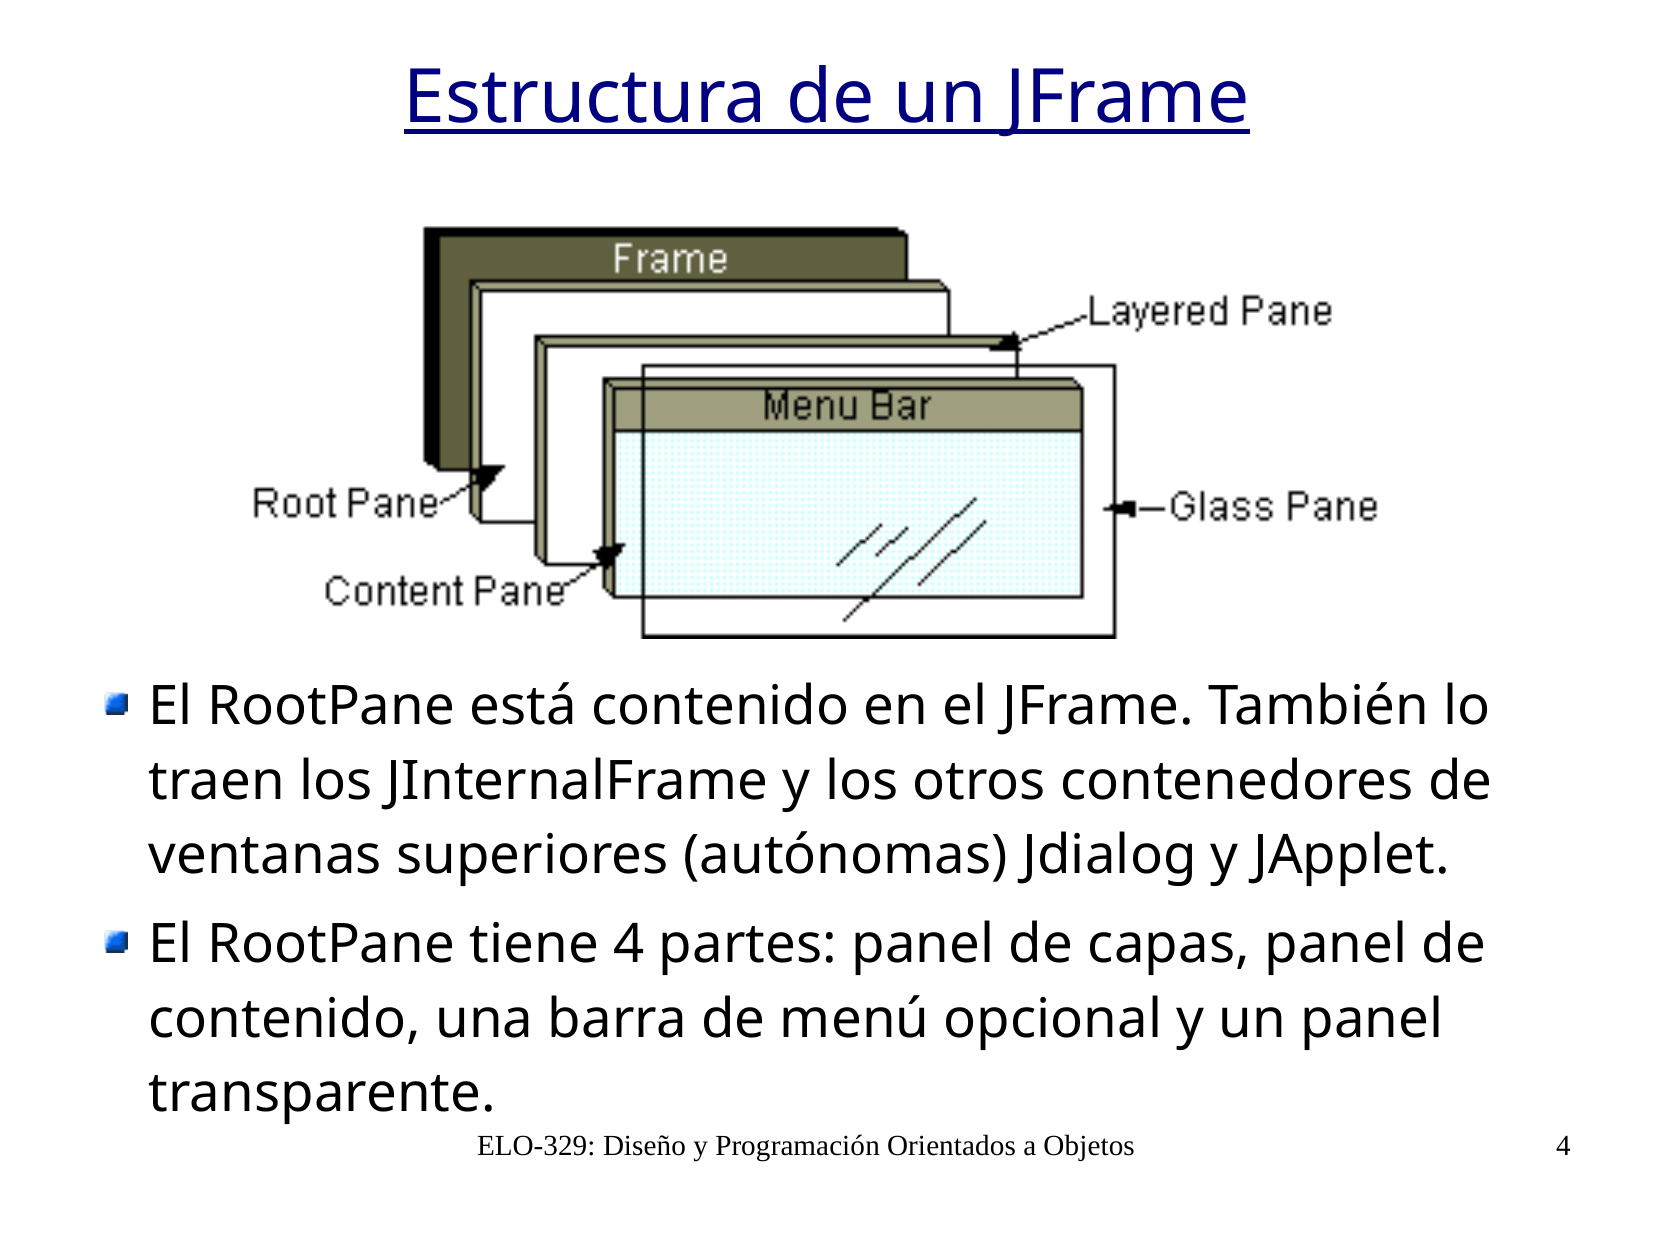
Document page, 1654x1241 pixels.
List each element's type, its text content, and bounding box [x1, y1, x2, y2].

list El RootPane está contenido en el JFrame. También lo traen los JInternalFrame y los otros contenedores de ventanas superiores (autónomas) Jdialog y JApplet. El RootPane tiene 4 partes: panel de capas, panel de contenido, una barra de menú opcional y un panel transparente. [90, 666, 1579, 1130]
title Estructura de un JFrame [82, 43, 1571, 145]
picture [207, 225, 1410, 639]
